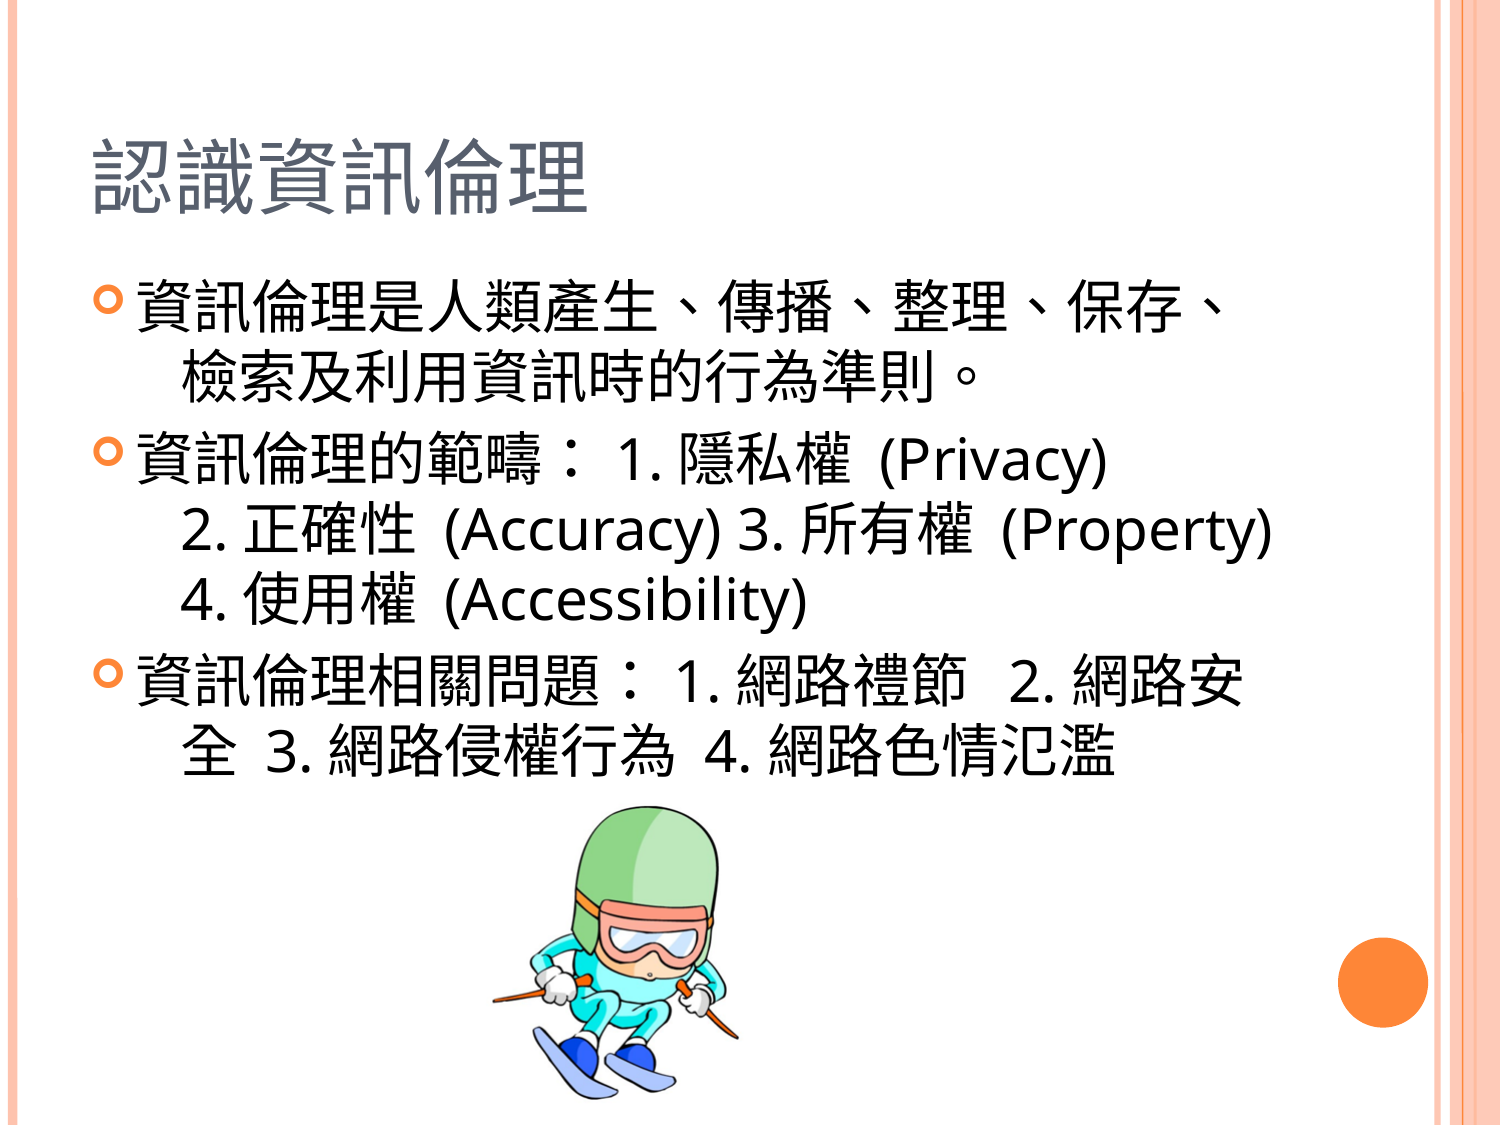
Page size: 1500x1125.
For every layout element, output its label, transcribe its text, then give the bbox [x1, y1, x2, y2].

picture [442, 795, 774, 1125]
list 資訊倫理是人類產生、傳播、整理、保存、檢索及利用資訊時的行為準則。 資訊倫理的範疇：1.隱私權 (Privacy) 2.正確性 (Accuracy) 3.所有權 (Property) 4.使用權 (Accessibility) 資訊倫理相關問題：1.網路禮節 2.網路安全 3.網路侵權行為 4.網路色情氾濫 [75, 262, 1300, 1062]
title 認識資訊倫理 [75, 45, 1300, 233]
